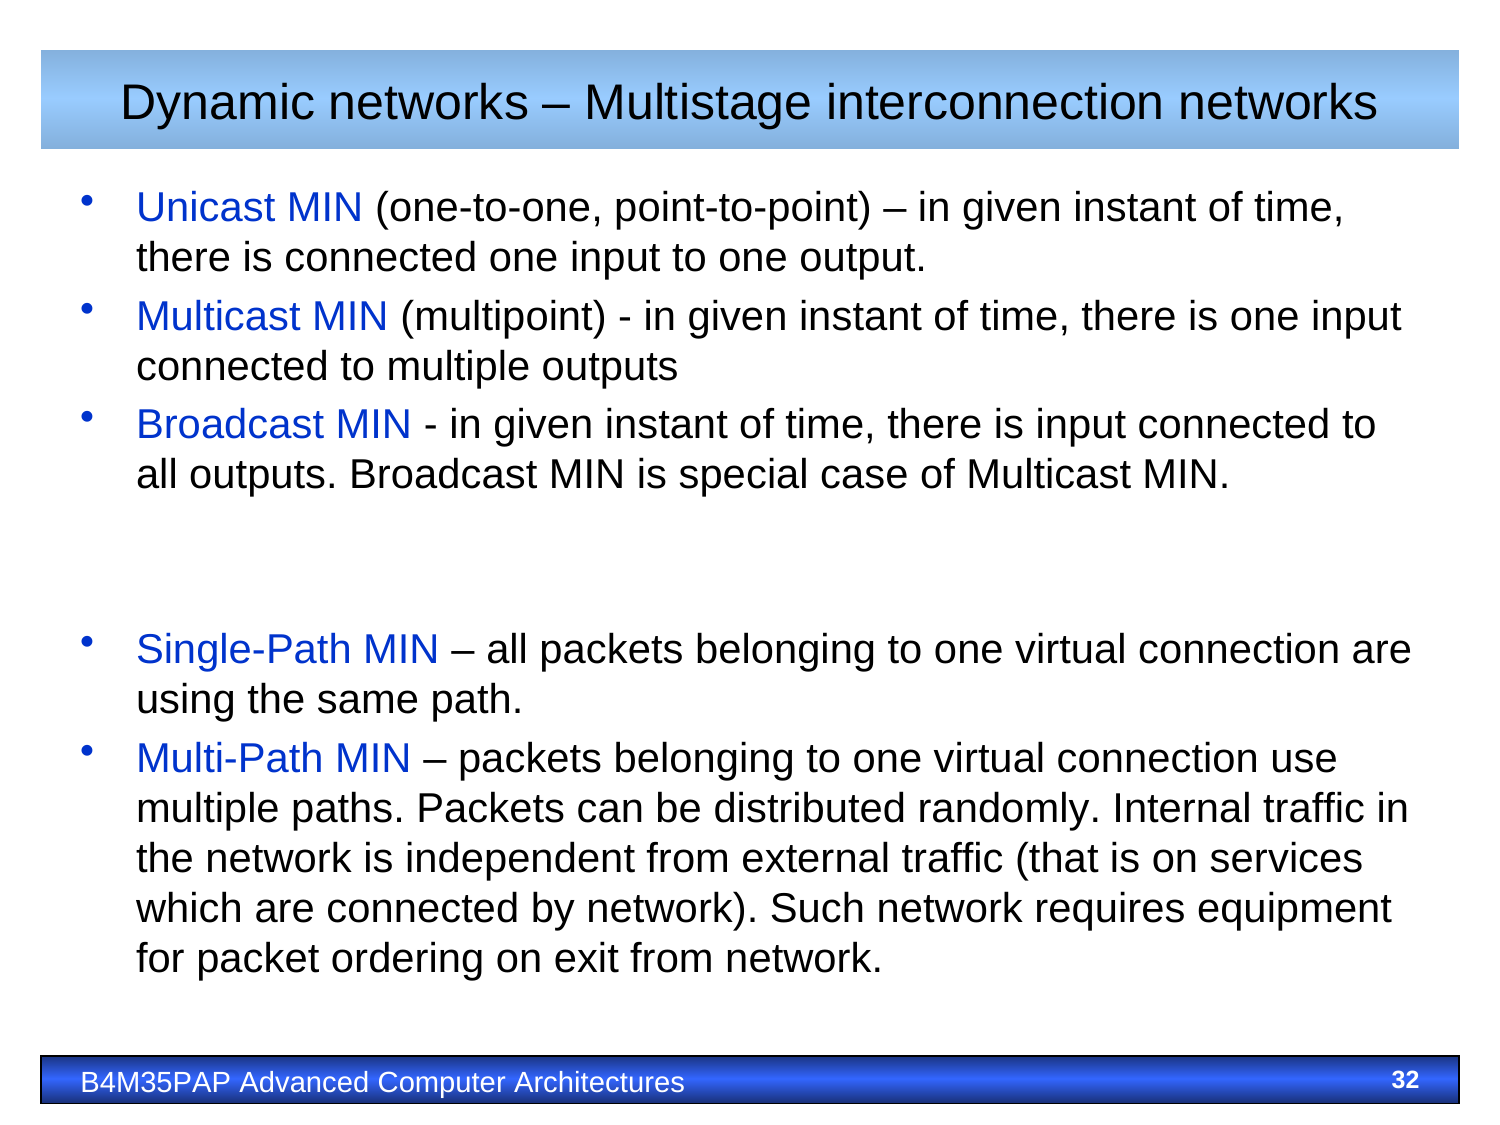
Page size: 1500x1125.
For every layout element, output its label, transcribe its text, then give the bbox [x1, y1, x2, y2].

list Unicast MIN (one-to-one, point-to-point) – in given instant of time, there is connected one input to one output. Multicast MIN (multipoint) - in given instant of time, there is one input connected to multiple outputs Broadcast MIN - in given instant of time, there is input connected to all outputs. Broadcast MIN is special case of Multicast MIN. Single-Path MIN – all packets belonging to one virtual connection are using the same path. Multi-Path MIN – packets belonging to one virtual connection use multiple paths. Packets can be distributed randomly. Internal traffic in the network is independent from external traffic (that is on services which are connected by network). Such network requires equipment for packet ordering on exit from network. [64, 172, 1436, 1000]
title Dynamic networks – Multistage interconnection networks [41, 50, 1459, 149]
